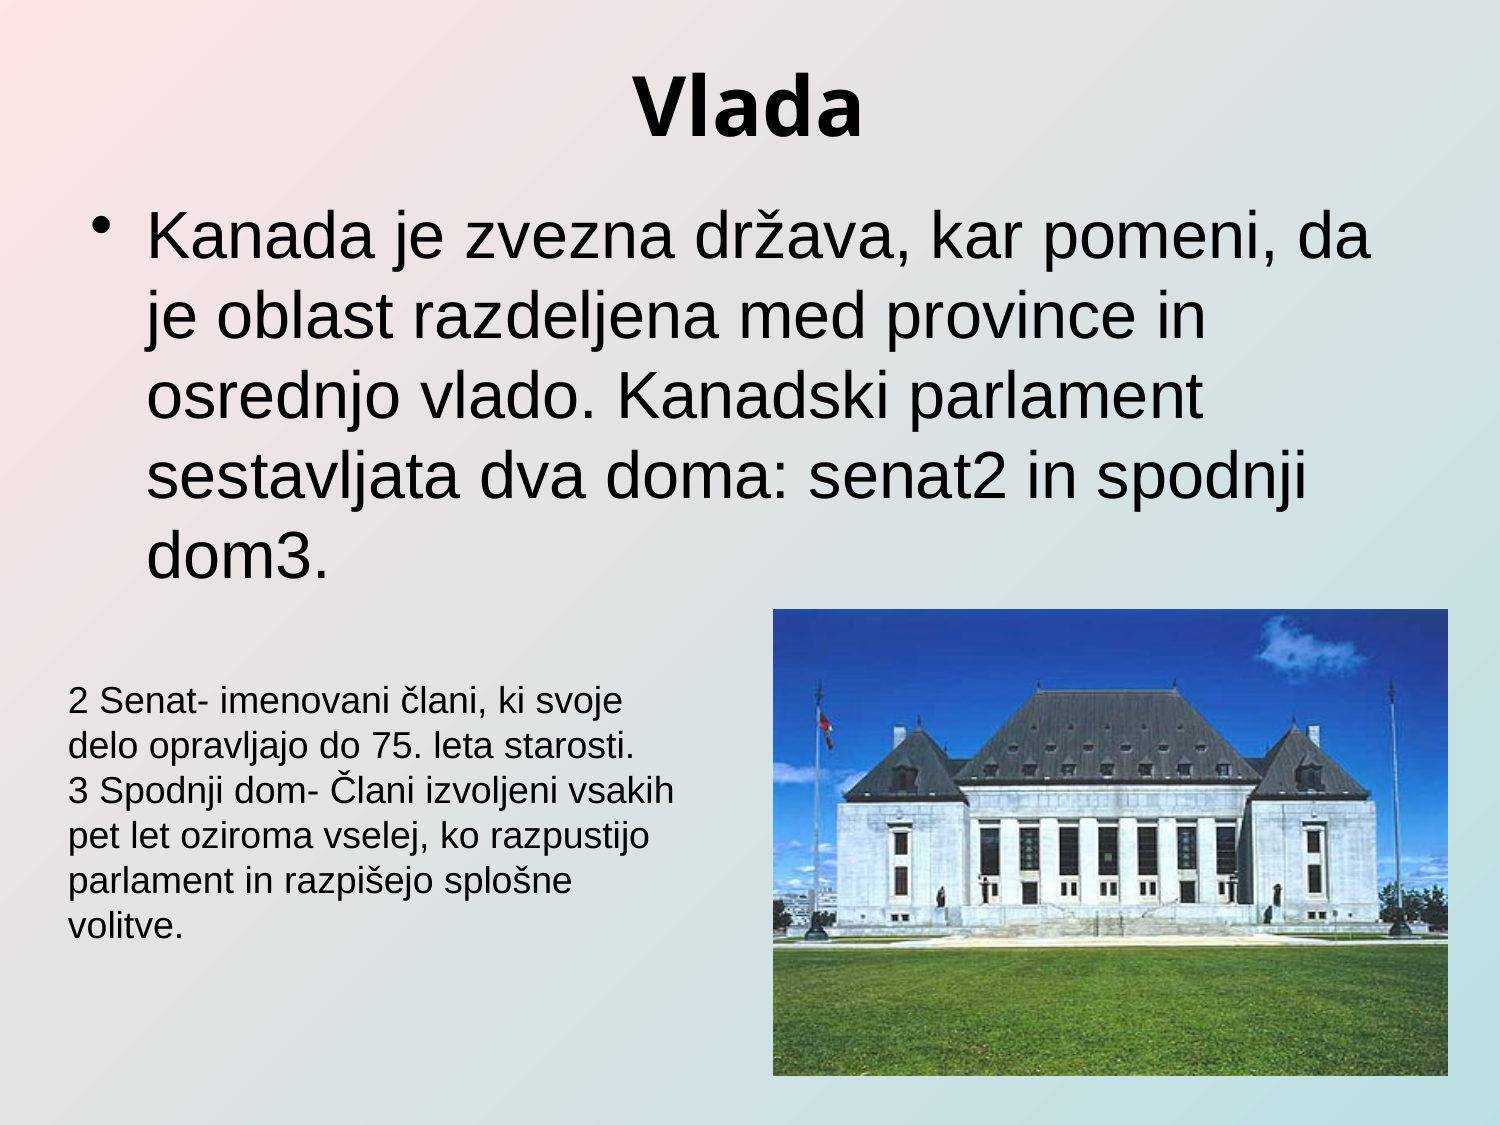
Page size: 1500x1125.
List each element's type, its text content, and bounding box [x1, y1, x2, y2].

picture [773, 609, 1448, 1076]
title Vlada [75, 45, 1424, 161]
text_box 2 Senat- imenovani člani, ki svoje delo opravljajo do 75. leta starosti. 3 Spodnji dom- Člani izvoljeni vsakih pet let oziroma vselej, ko razpustijo parlament in razpišejo splošne volitve. [53, 668, 703, 954]
list Kanada je zvezna država, kar pomeni, da je oblast razdeljena med province in osrednjo vlado. Kanadski parlament sestavljata dva doma: senat2 in spodnji dom3. [75, 184, 1425, 1005]
